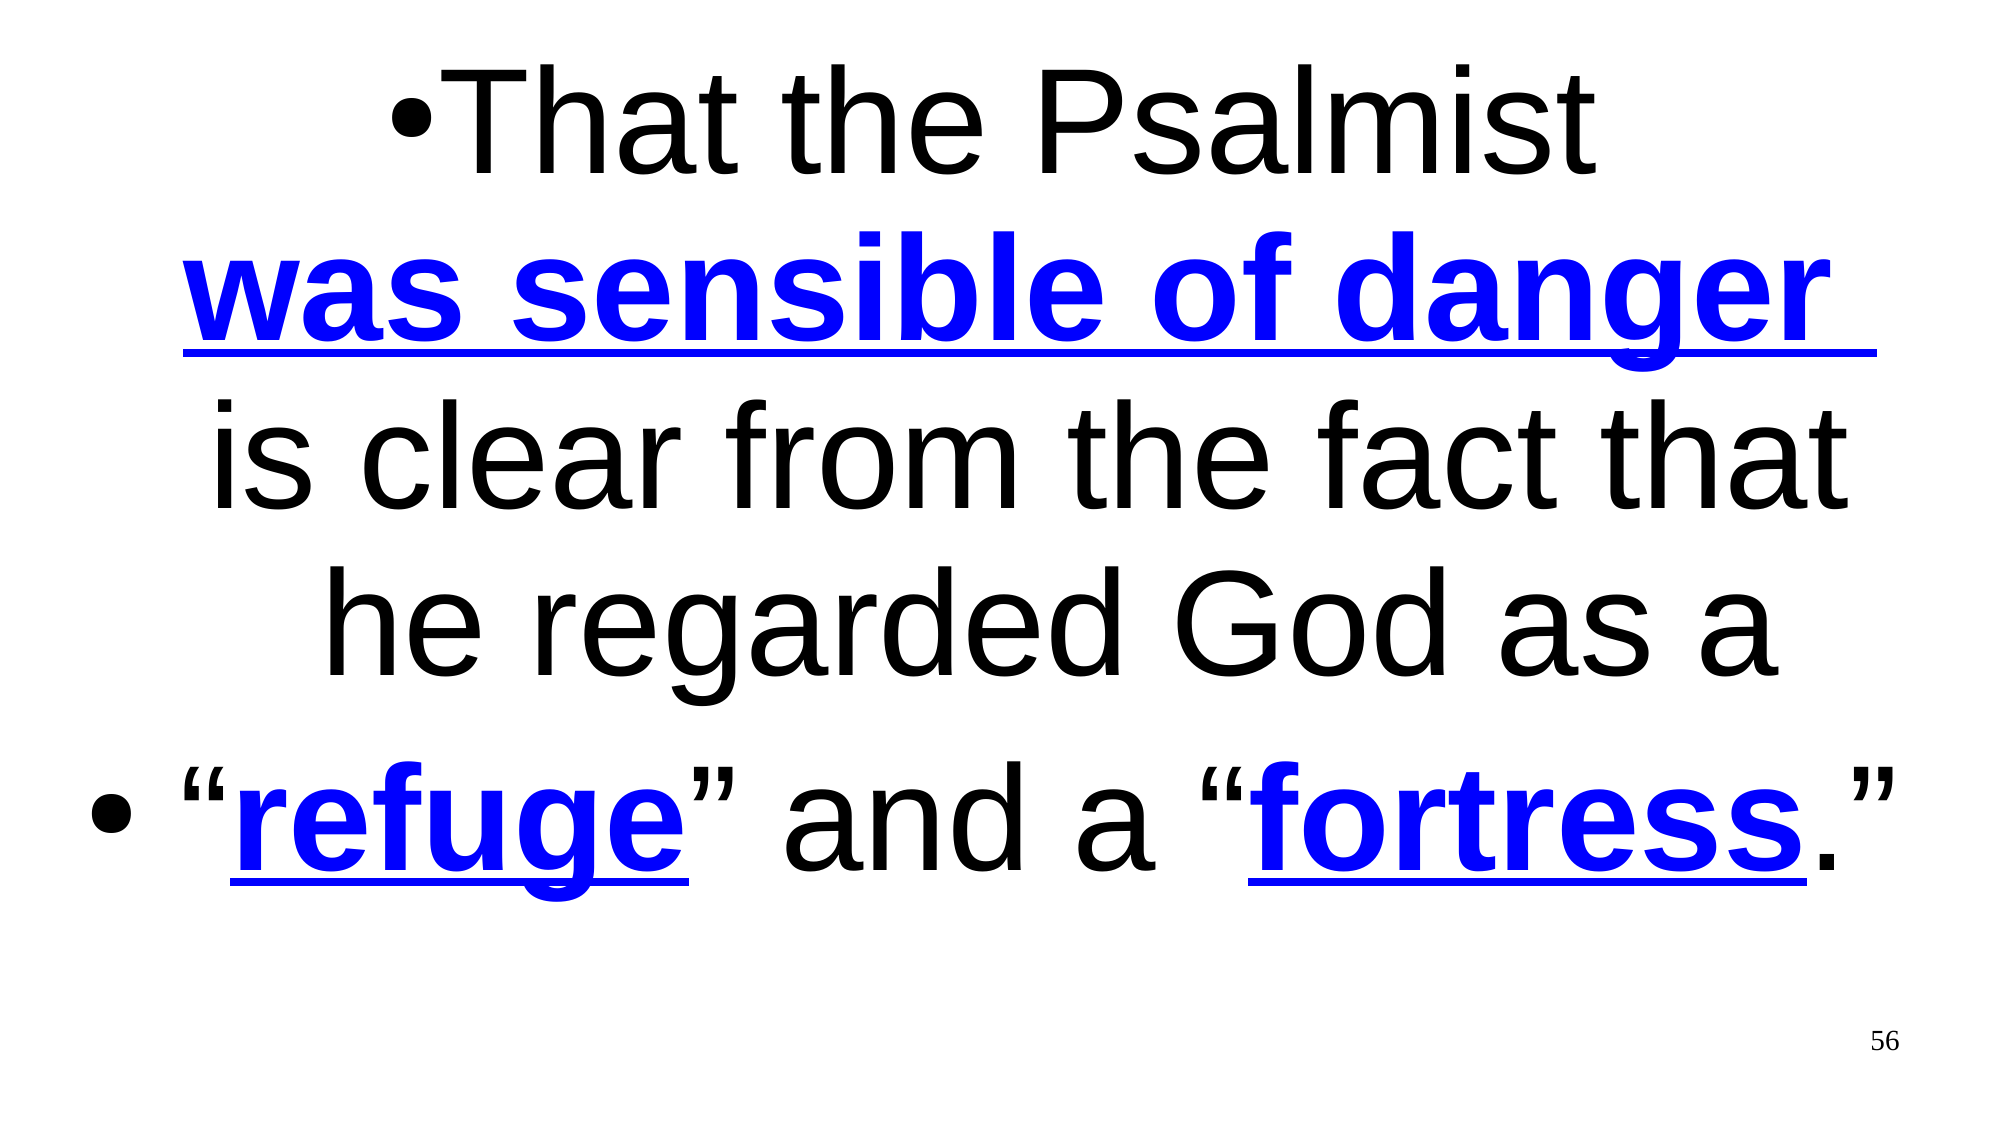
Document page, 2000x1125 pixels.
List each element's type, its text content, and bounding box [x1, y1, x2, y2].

list That the Psalmist was sensible of danger is clear from the fact that he regarded God as a “refuge” and a “fortress.” [37, 37, 1988, 1088]
